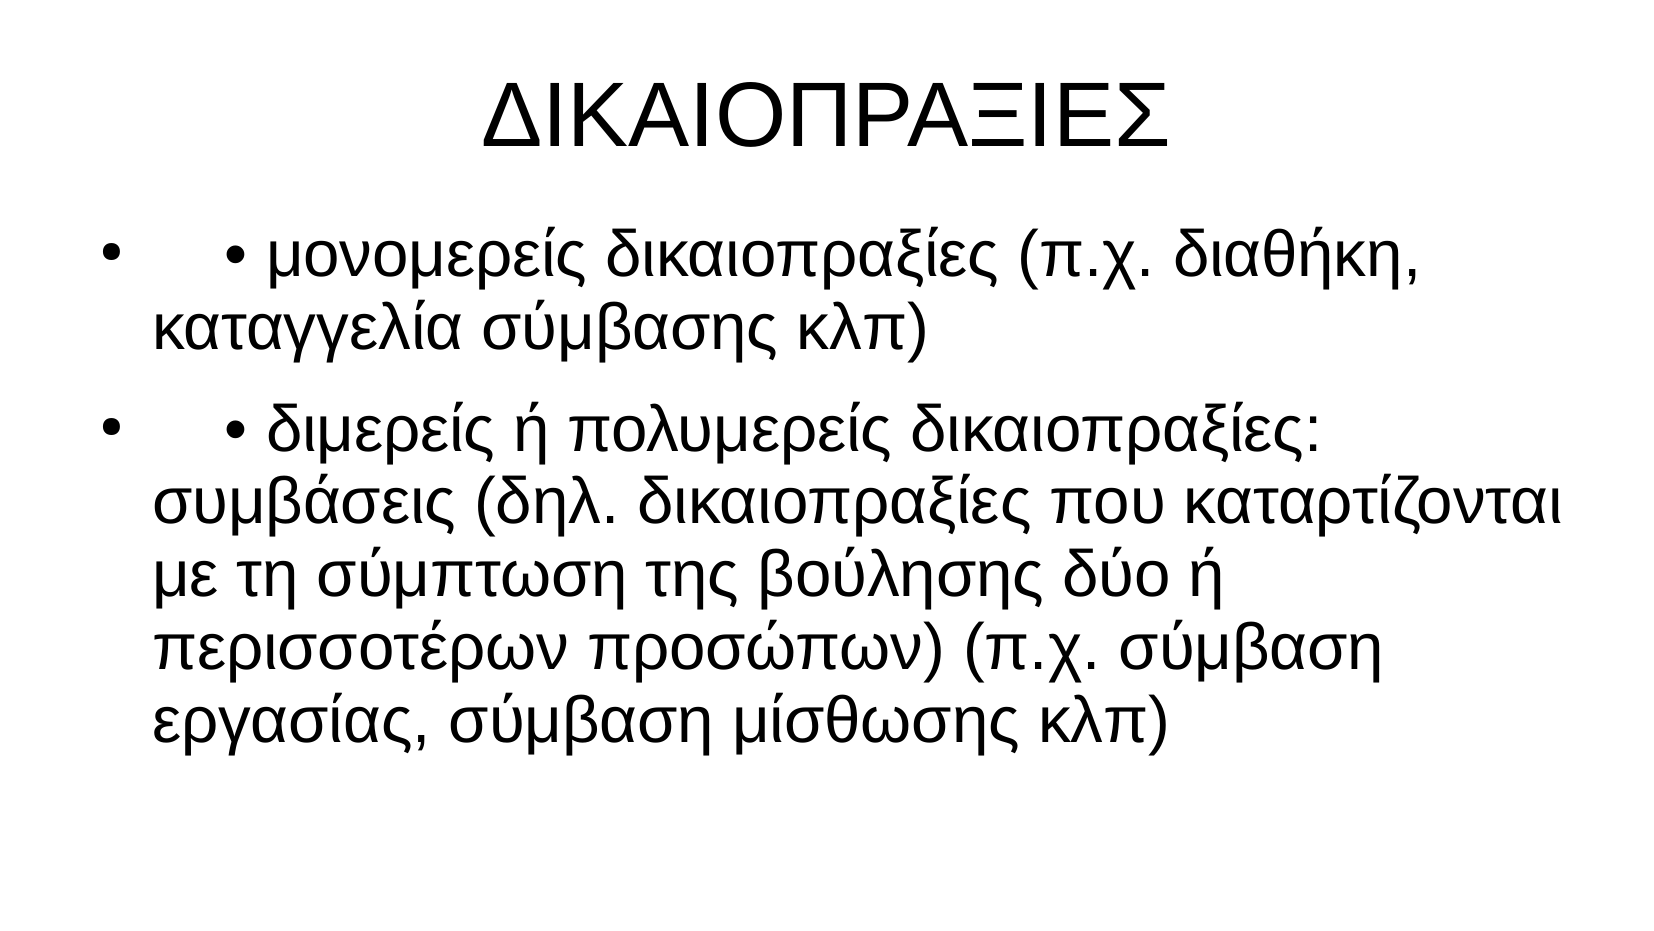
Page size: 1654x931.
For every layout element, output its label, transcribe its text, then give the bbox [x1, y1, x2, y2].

list • μονομερείς δικαιοπραξίες (π.χ. διαθήκη, καταγγελία σύμβασης κλπ) • διμερείς ή πολυμερείς δικαιοπραξίες: συμβάσεις (δηλ. δικαιοπραξίες που καταρτίζονται με τη σύμπτωση της βούλησης δύο ή περισσοτέρων προσώπων) (π.χ. σύμβαση εργασίας, σύμβαση μίσθωσης κλπ) [82, 217, 1571, 758]
title ΔΙΚΑΙΟΠΡΑΞΙΕΣ [82, 37, 1571, 193]
